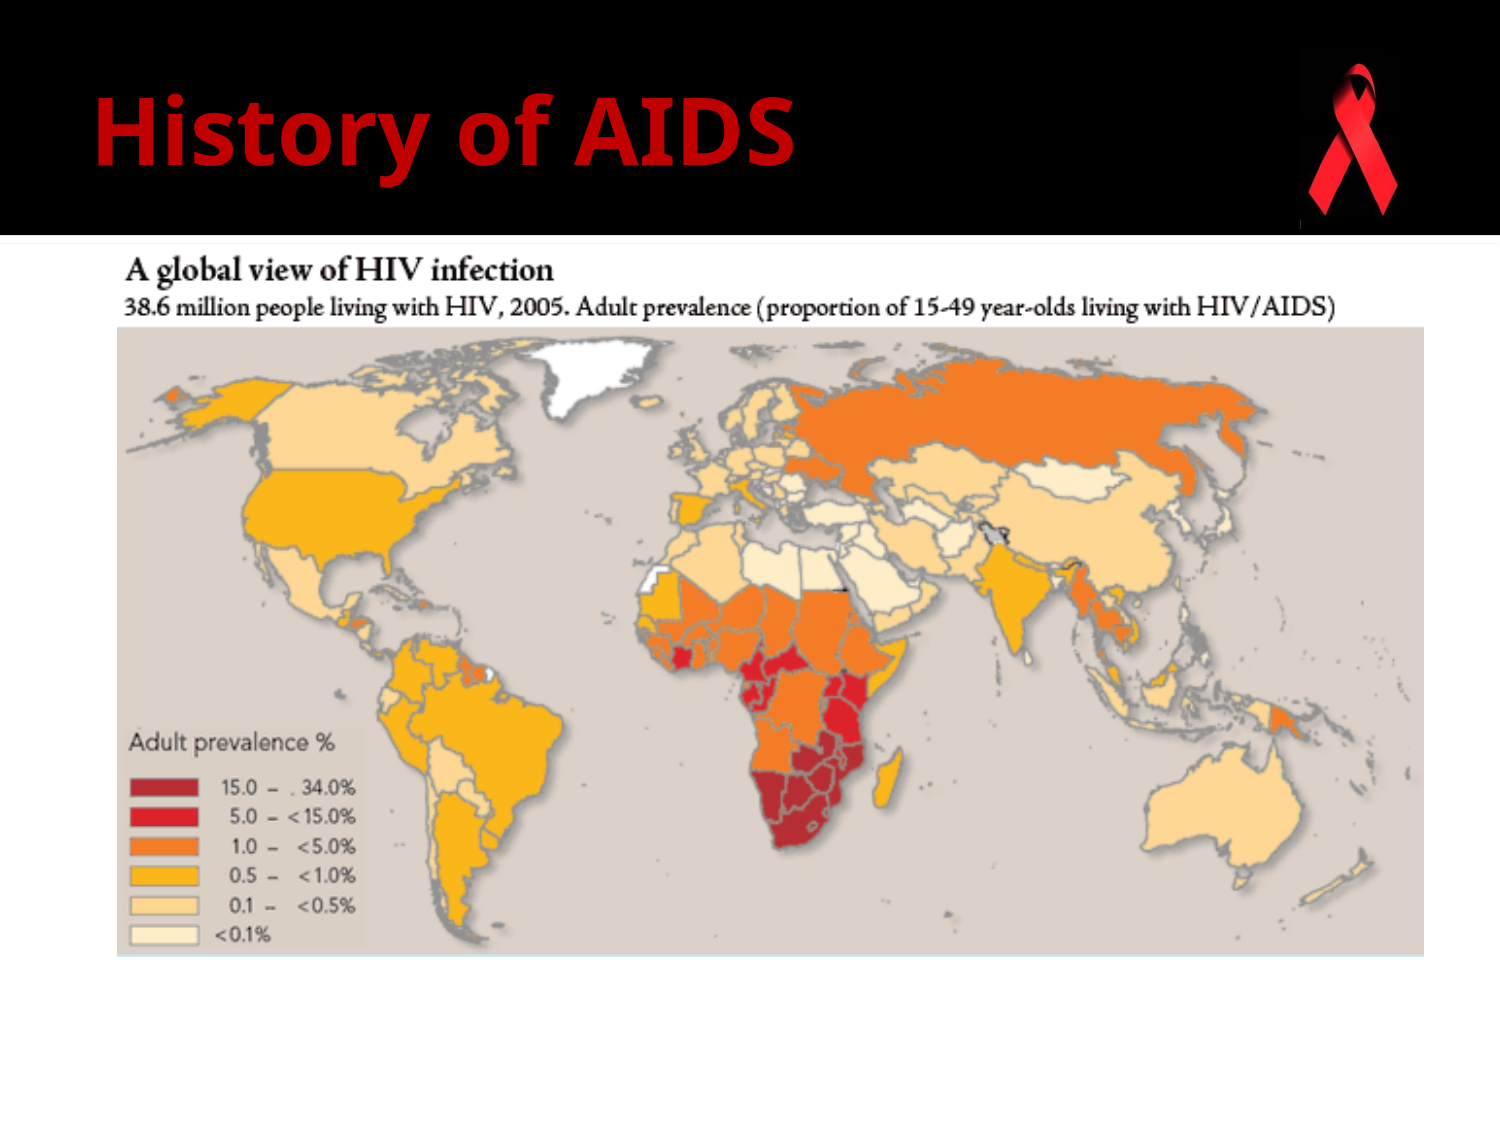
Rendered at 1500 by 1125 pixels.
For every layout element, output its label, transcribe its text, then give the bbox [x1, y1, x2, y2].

picture [117, 246, 1424, 957]
title History of AIDS [75, 25, 1425, 231]
picture [1300, 46, 1414, 229]
